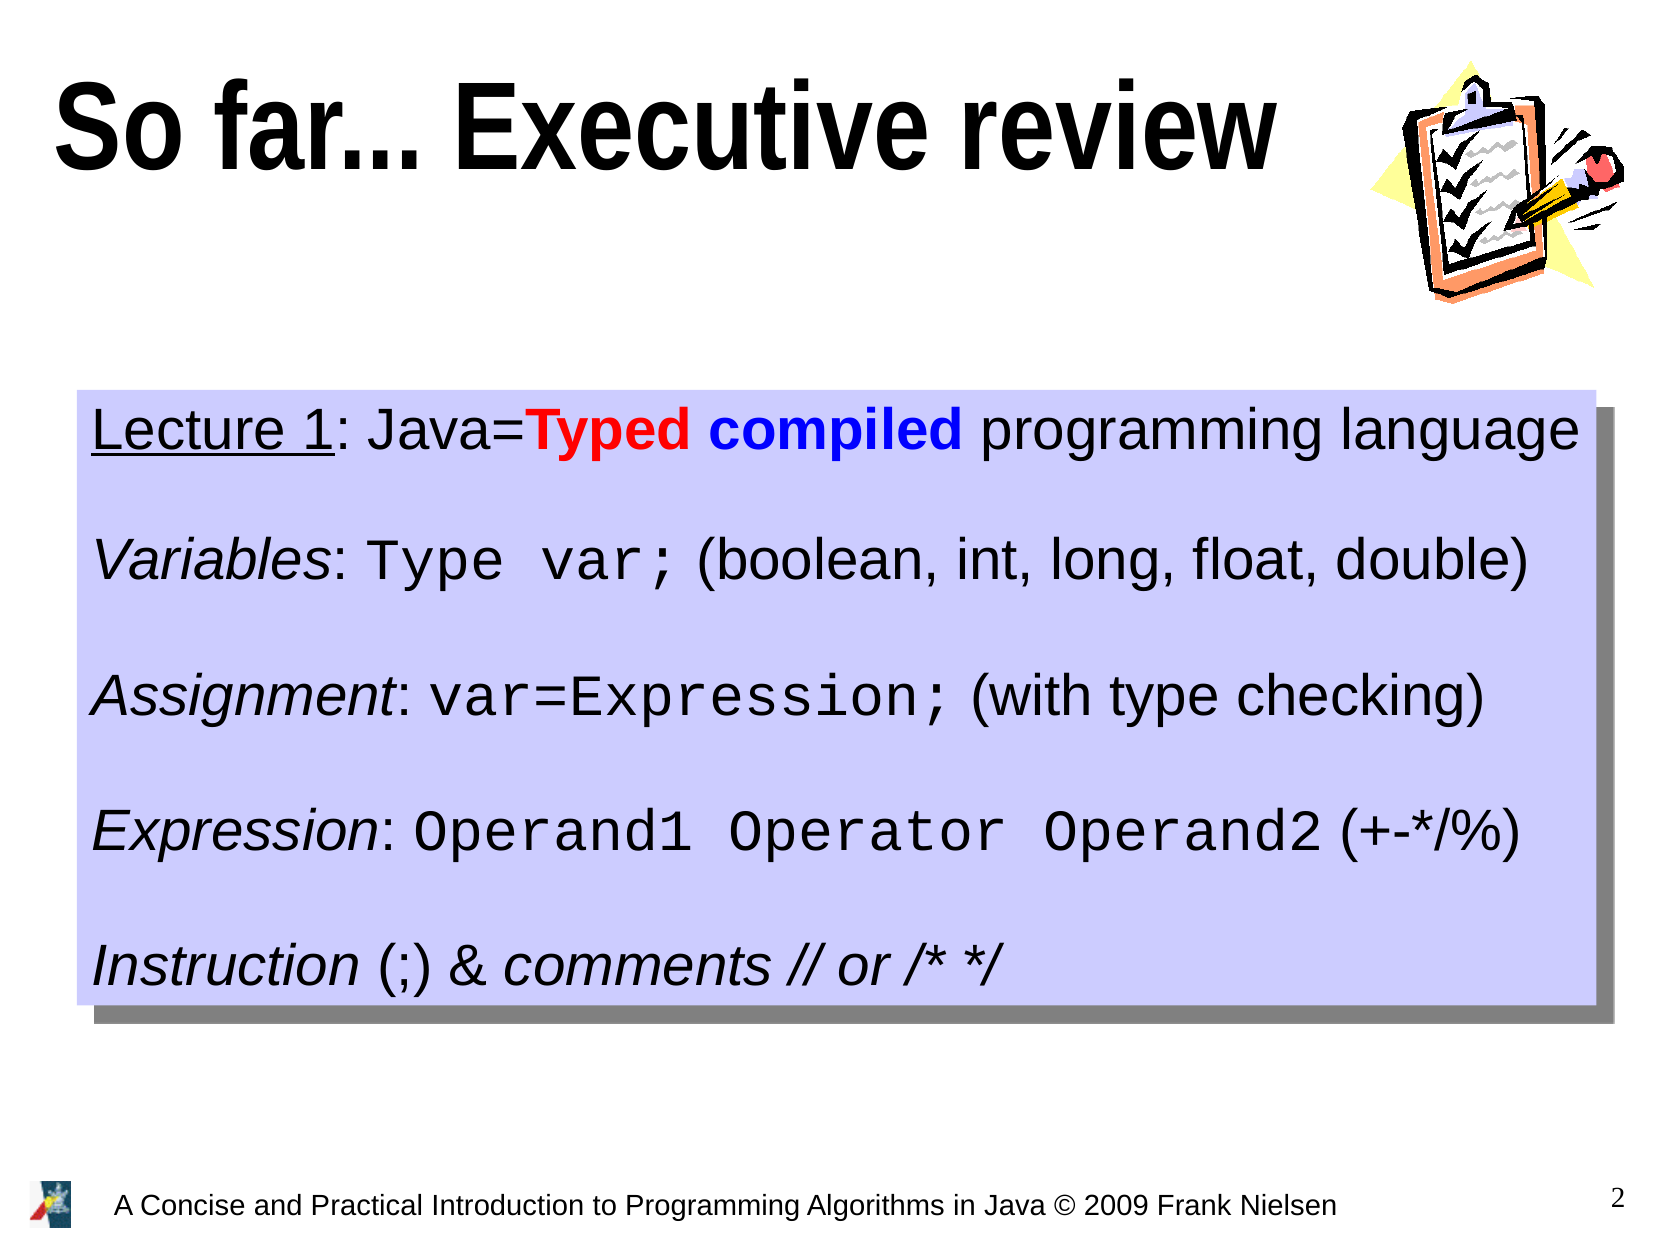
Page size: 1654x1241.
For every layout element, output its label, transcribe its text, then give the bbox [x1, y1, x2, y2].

picture [29, 1181, 71, 1228]
text_box Lecture 1: Java=Typed compiled programming language Variables: Type var; (boolean, int, long, float, double) Assignment: var=Expression; (with type checking) Expression: Operand1 Operator Operand2 (+-*/%) Instruction (;) & comments // or /* */ [76, 389, 1596, 1000]
text_box So far... Executive review [39, 44, 1294, 203]
picture [1370, 58, 1625, 305]
